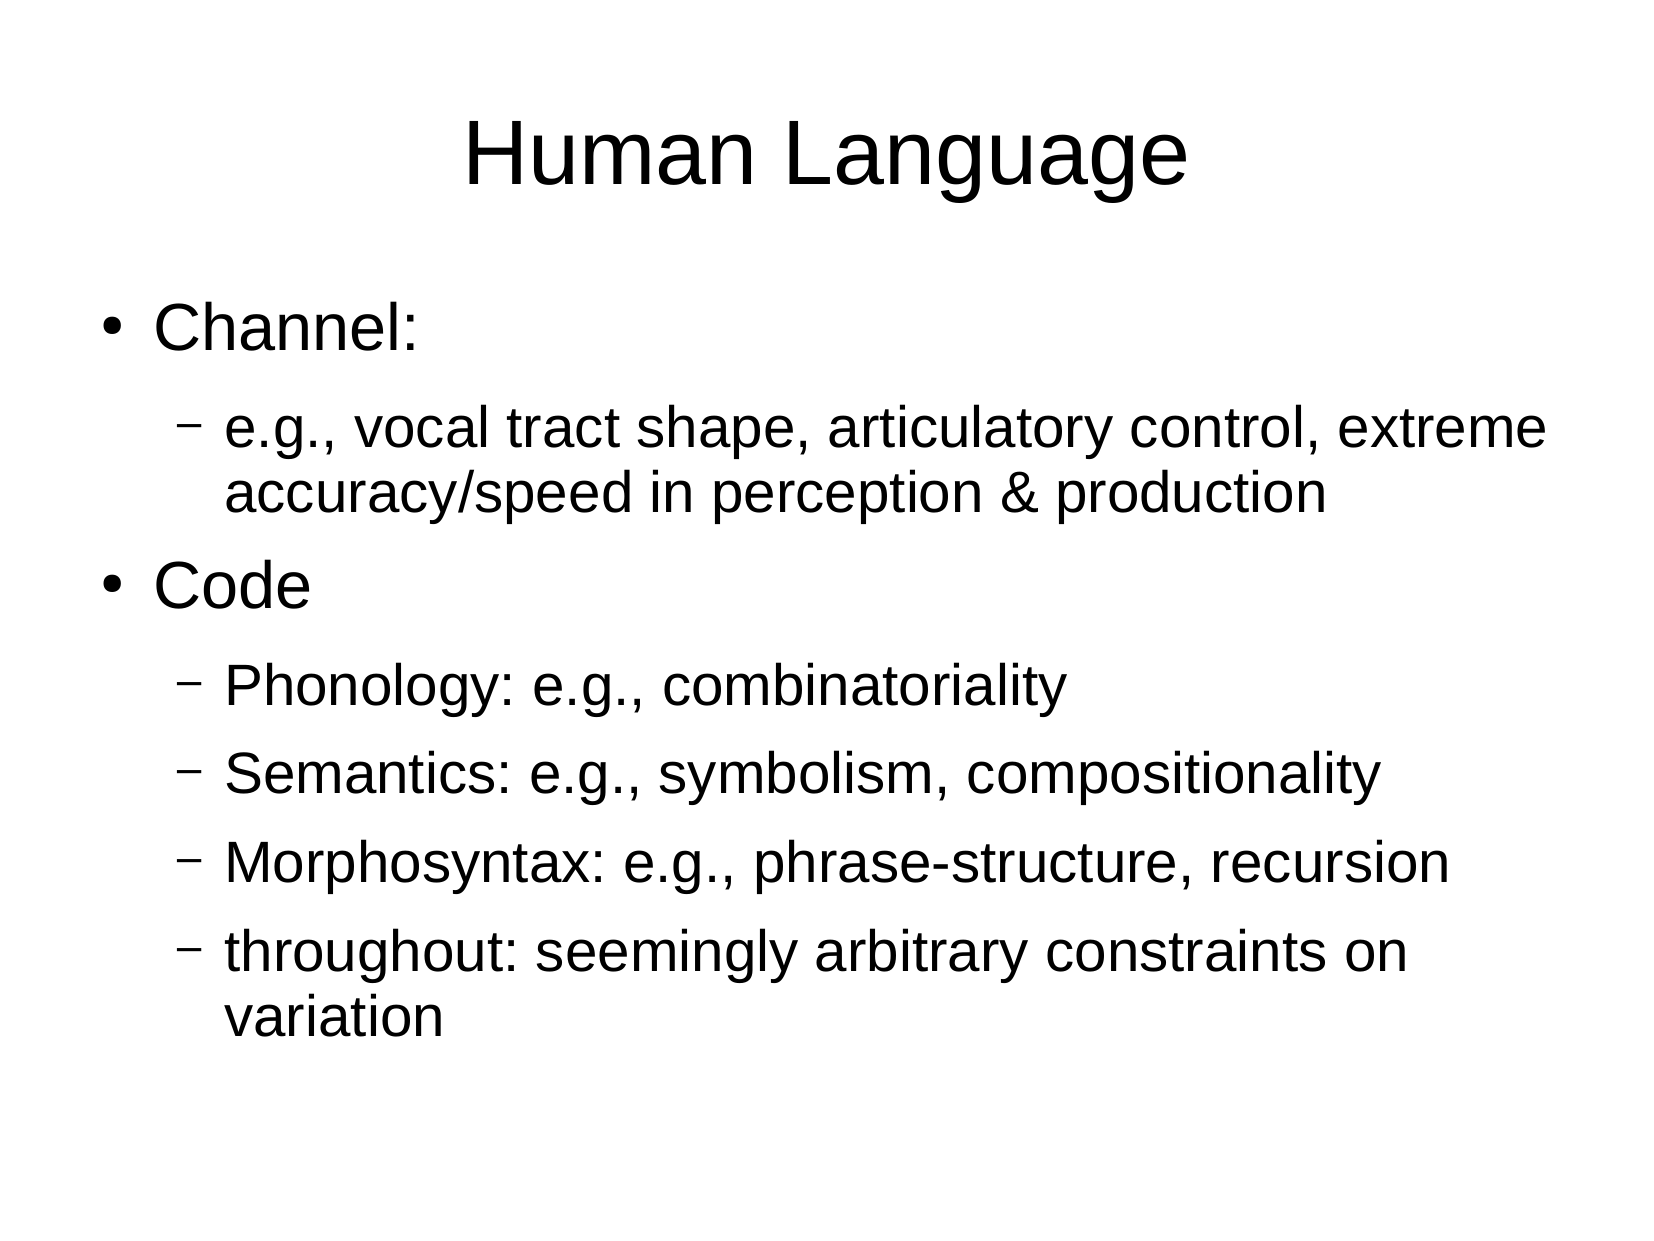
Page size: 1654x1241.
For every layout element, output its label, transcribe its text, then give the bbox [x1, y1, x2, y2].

title Human Language [82, 56, 1571, 250]
list Channel: e.g., vocal tract shape, articulatory control, extreme accuracy/speed in perception & production Code Phonology: e.g., combinatoriality Semantics: e.g., symbolism, compositionality Morphosyntax: e.g., phrase-structure, recursion throughout: seemingly arbitrary constraints on variation [82, 290, 1571, 1094]
